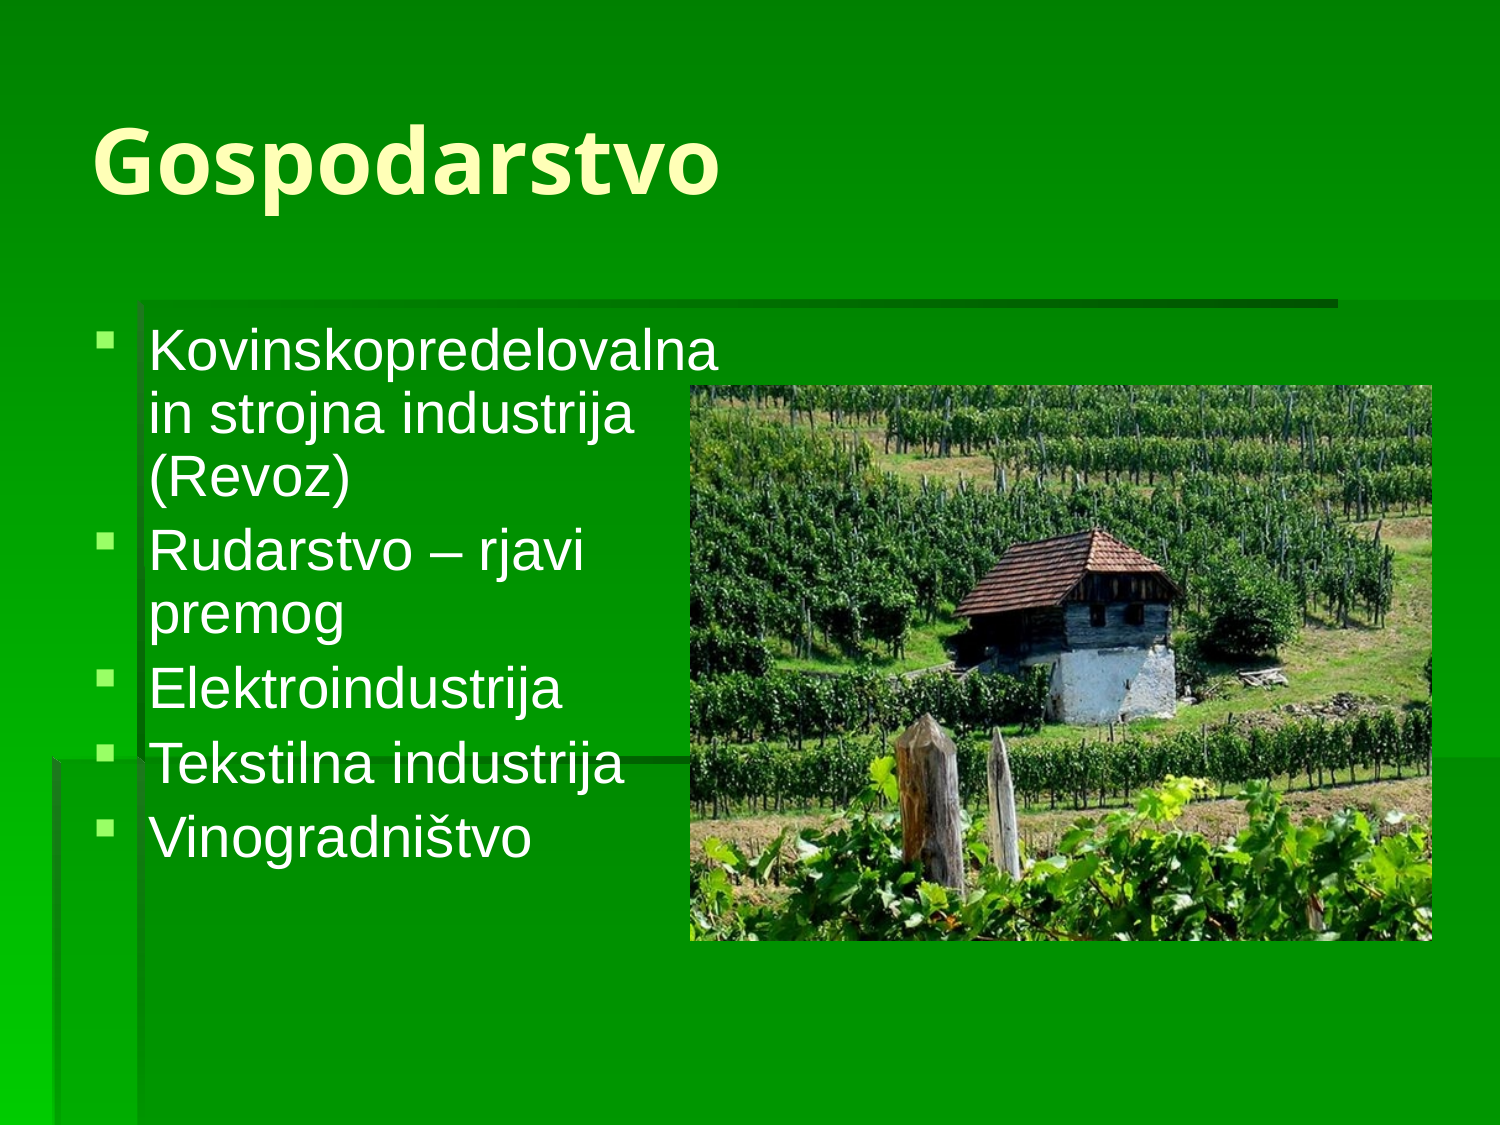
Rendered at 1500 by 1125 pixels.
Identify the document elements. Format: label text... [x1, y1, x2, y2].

picture [690, 385, 1432, 941]
list Kovinskopredelovalna in strojna industrija (Revoz) Rudarstvo – rjavi premog Elektroindustrija Tekstilna industrija Vinogradništvo [76, 312, 750, 1000]
title Gospodarstvo [75, 40, 1451, 275]
